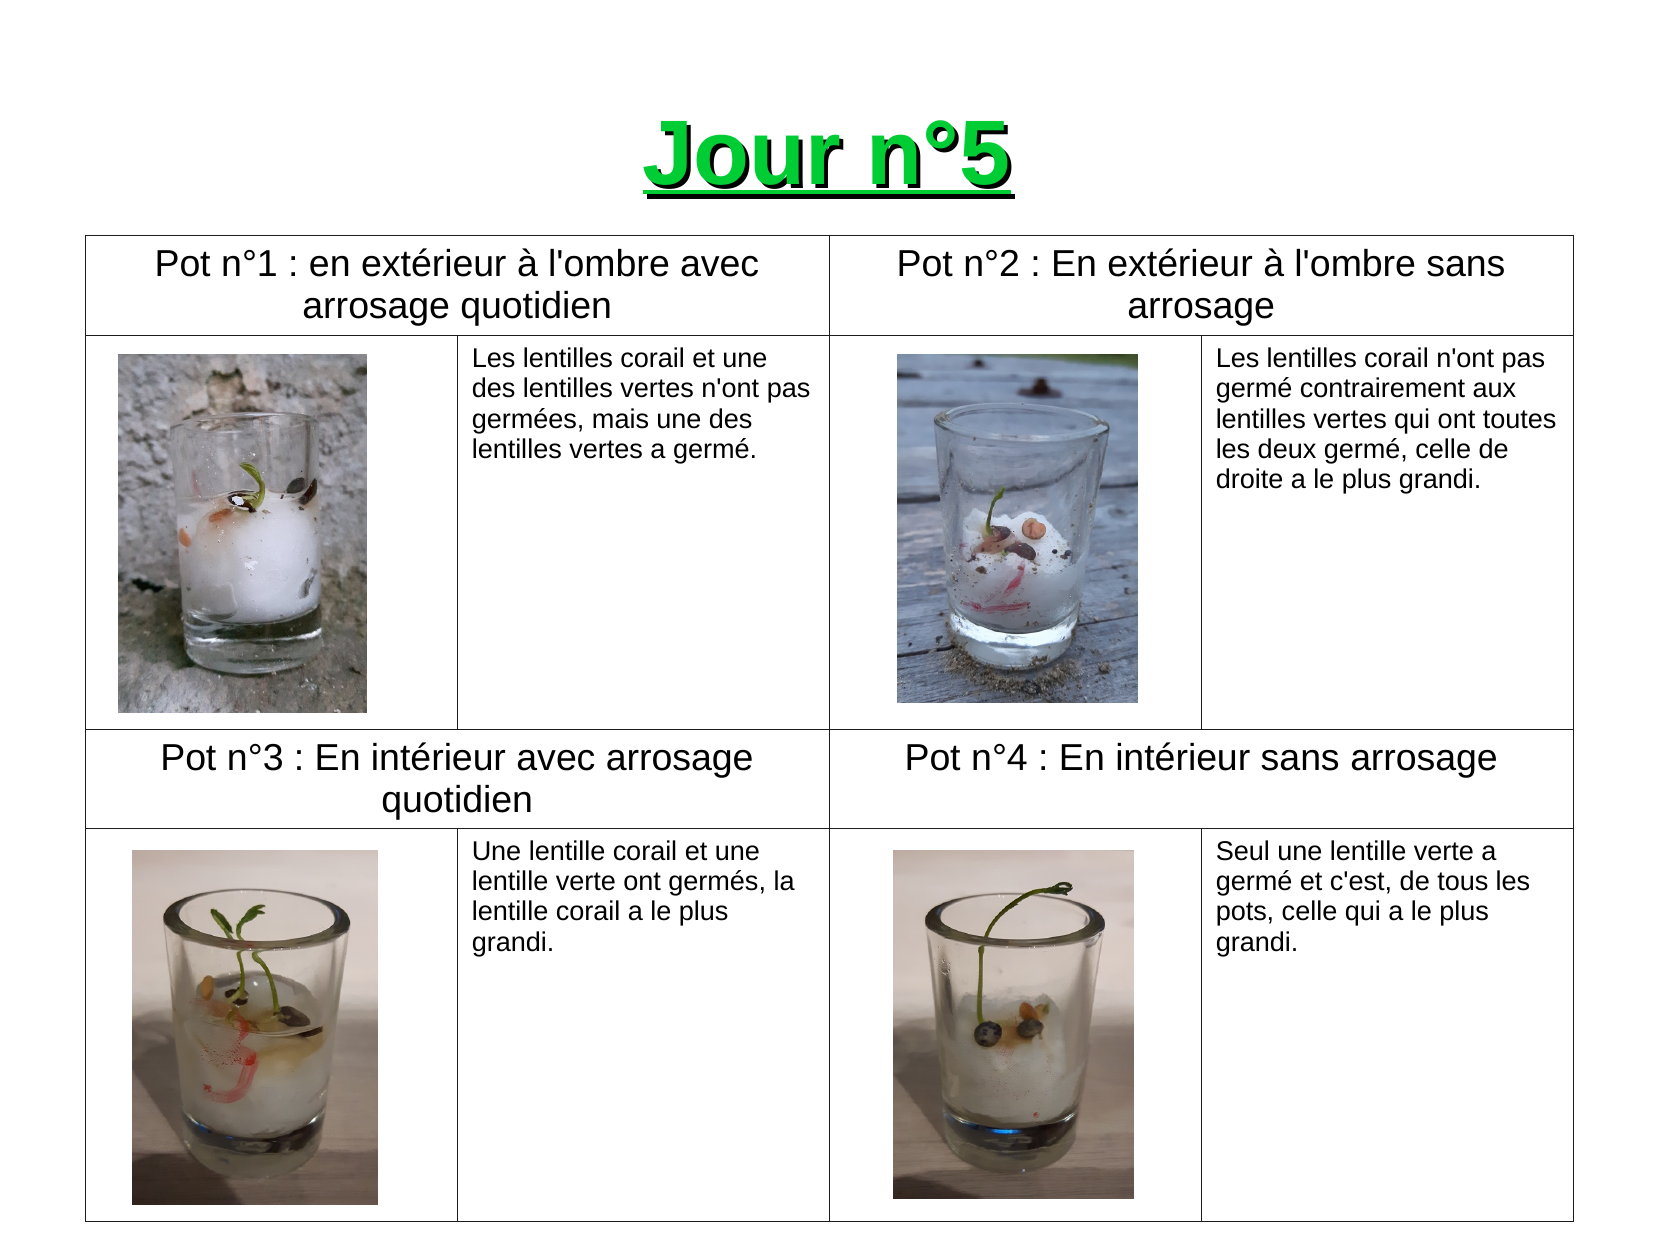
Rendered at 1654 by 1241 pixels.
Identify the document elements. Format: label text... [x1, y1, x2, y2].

table_cell [86, 336, 457, 729]
table_cell Les lentilles corail n'ont pas germé contrairement aux lentilles vertes qui ont toutes les deux germé, celle de droite a le plus grandi. [1202, 336, 1573, 729]
table_cell [830, 336, 1201, 729]
table_cell Seul une lentille verte a germé et c'est, de tous les pots, celle qui a le plus grandi. [1202, 829, 1573, 1221]
table_header Pot n°1 : en extérieur à l'ombre avec arrosage quotidien [86, 236, 829, 335]
table_cell Pot n°3 : En intérieur avec arrosage quotidien [86, 730, 829, 828]
table_header Pot n°2 : En extérieur à l'ombre sans arrosage [830, 236, 1573, 335]
picture [132, 850, 378, 1205]
table_cell [830, 829, 1201, 1221]
title Jour n°5 [82, 49, 1571, 257]
picture [897, 354, 1138, 703]
table_cell Pot n°4 : En intérieur sans arrosage [830, 730, 1573, 828]
table_cell Les lentilles corail et une des lentilles vertes n'ont pas germées, mais une des lentilles vertes a germé. [458, 336, 829, 729]
picture [118, 354, 367, 713]
table_cell [86, 829, 457, 1221]
picture [893, 850, 1134, 1199]
table_cell Une lentille corail et une lentille verte ont germés, la lentille corail a le plus grandi. [458, 829, 829, 1221]
